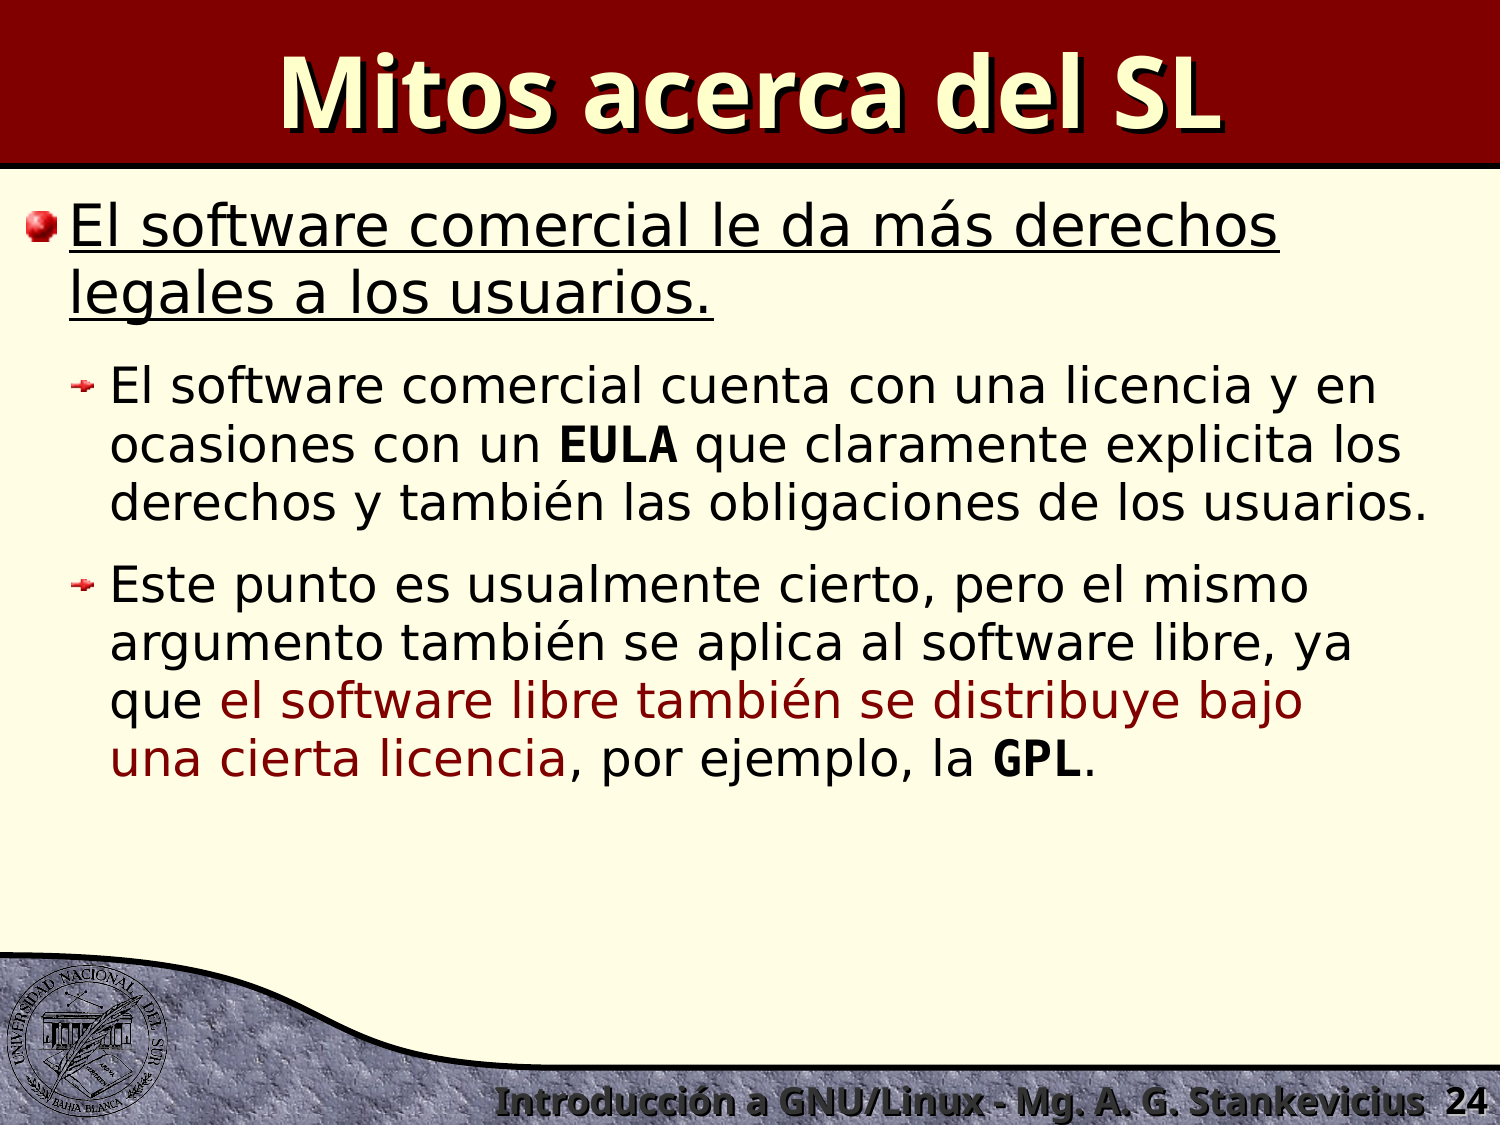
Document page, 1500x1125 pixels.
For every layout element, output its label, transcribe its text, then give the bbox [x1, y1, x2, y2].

list El software comercial le da más derechos legales a los usuarios. El software comercial cuenta con una licencia y en ocasiones con un EULA que claramente explicita los derechos y también las obligaciones de los usuarios. Este punto es usualmente cierto, pero el mismo argumento también se aplica al software libre, ya que el software libre también se distribuye bajo una cierta licencia, por ejemplo, la GPL. [11, 192, 1486, 935]
picture [0, 956, 1500, 1125]
title Mitos acerca del SL [15, 12, 1485, 153]
picture [1059, 1100, 1065, 1110]
